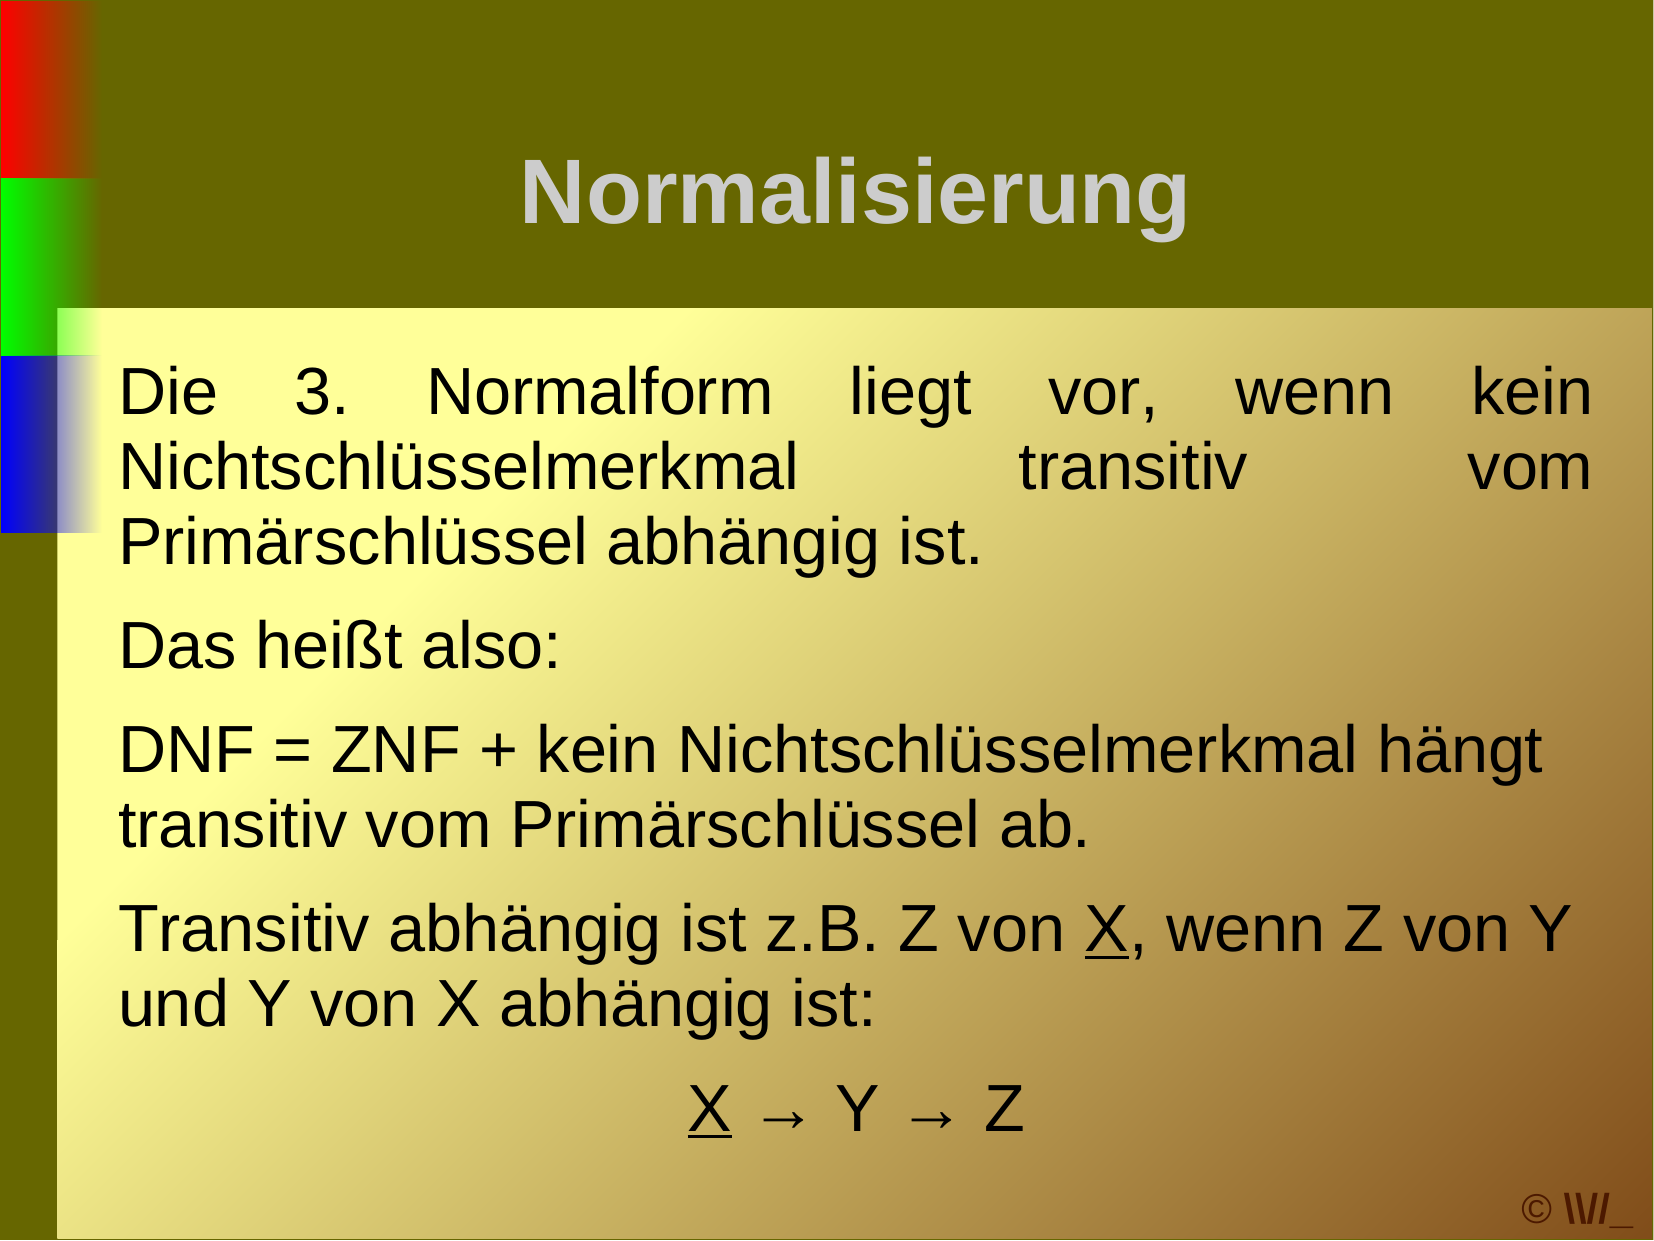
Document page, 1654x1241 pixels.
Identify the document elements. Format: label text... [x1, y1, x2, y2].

list Die 3. Normalform liegt vor, wenn kein Nichtschlüsselmerkmal transitiv vom Primärschlüssel abhängig ist. Das heißt also: DNF = ZNF + kein Nichtschlüsselmerkmal hängt transitiv vom Primärschlüssel ab. Transitiv abhängig ist z.B. Z von X, wenn Z von Y und Y von X abhängig ist: X → Y → Z [118, 354, 1595, 1167]
title Normalisierung [118, 95, 1595, 289]
